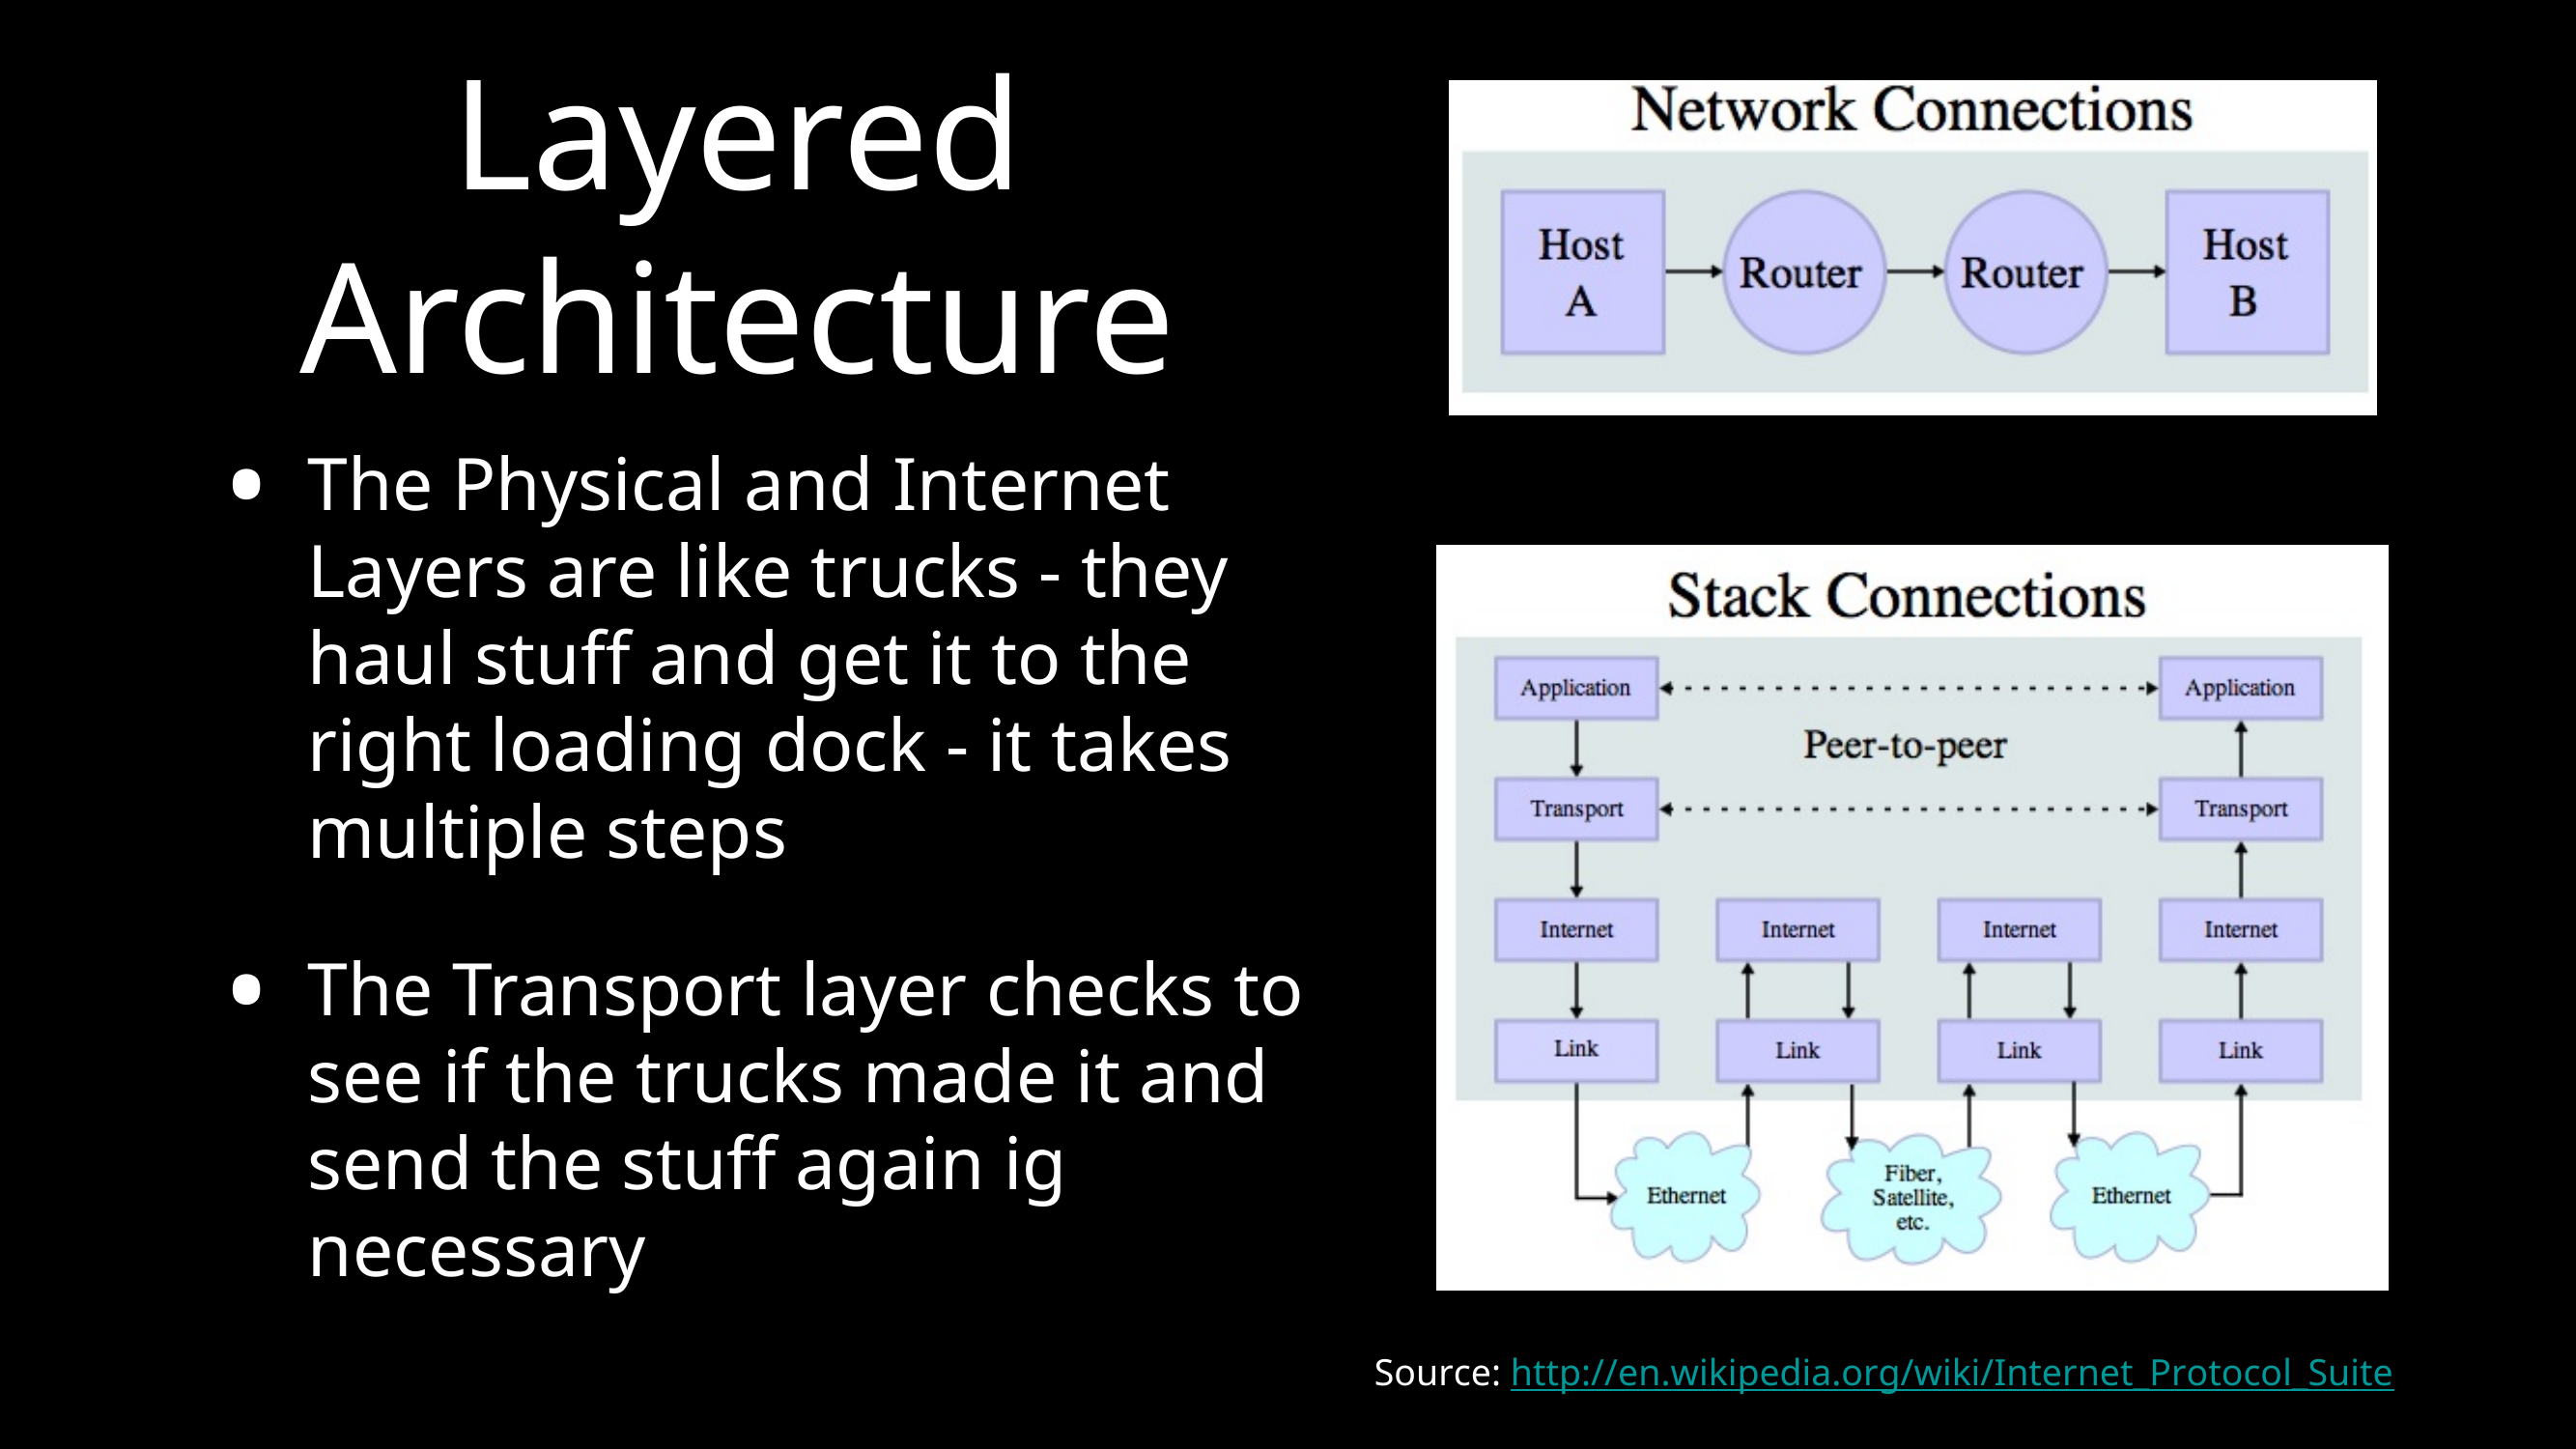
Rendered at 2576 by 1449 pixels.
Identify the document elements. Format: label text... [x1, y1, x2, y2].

picture [1436, 545, 2389, 1291]
text_box Source: http://en.wikipedia.org/wiki/Internet_Protocol_Suite [1373, 1350, 2404, 1400]
list The Physical and Internet Layers are like trucks - they haul stuff and get it to the right loading dock - it takes multiple steps The Transport layer checks to see if the trucks made it and send the stuff again ig necessary [183, 412, 1379, 1317]
picture [1449, 80, 2377, 415]
title Layered Architecture [183, 30, 1292, 411]
